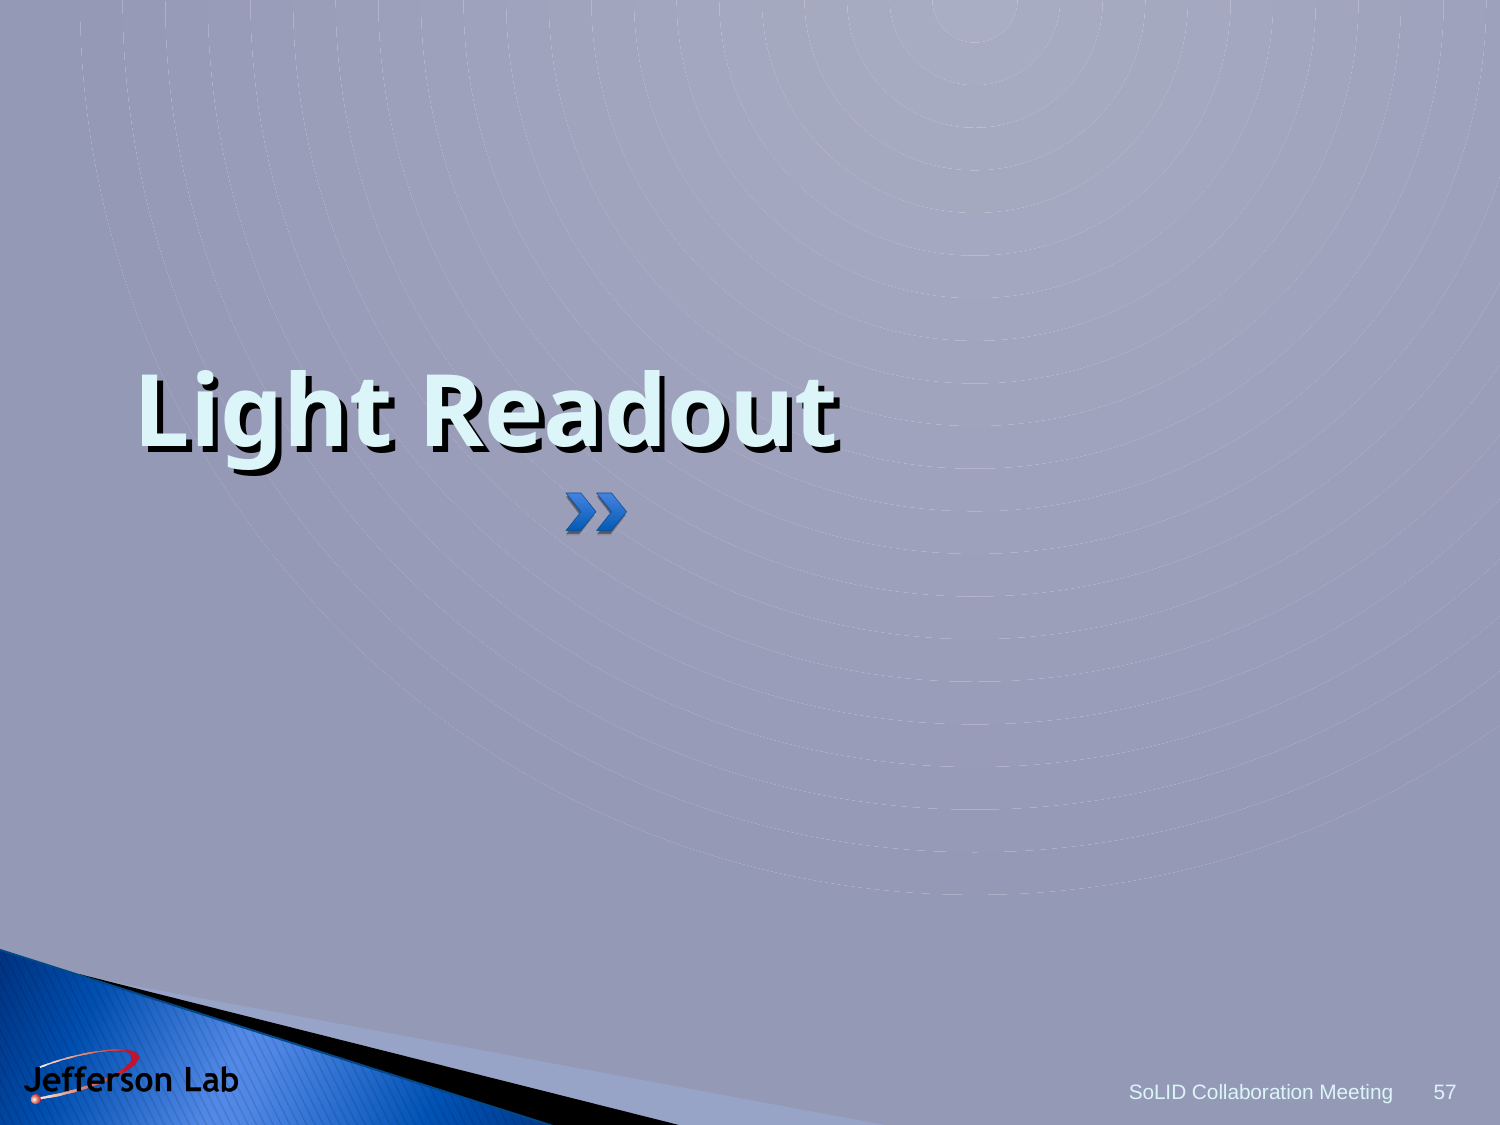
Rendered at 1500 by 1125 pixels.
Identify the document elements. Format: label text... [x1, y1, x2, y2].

text_box 57 [1418, 1051, 1479, 1112]
title Light Readout [118, 173, 1394, 474]
text_box SoLID Collaboration Meeting [1103, 1051, 1418, 1112]
